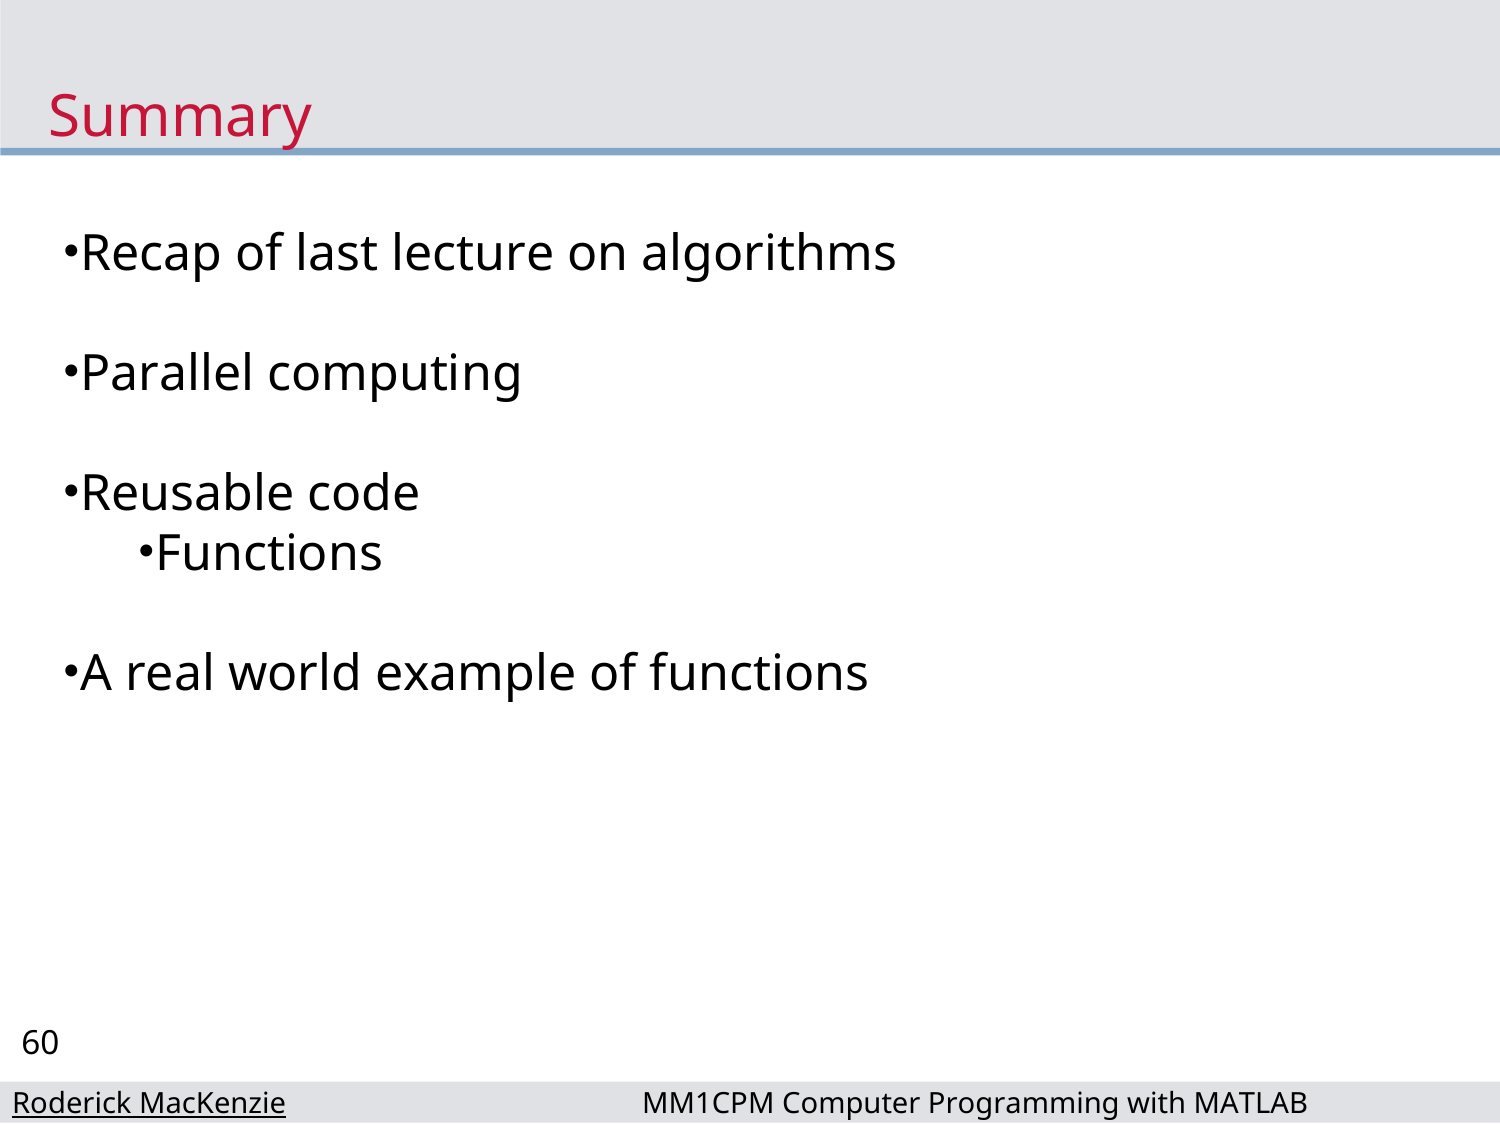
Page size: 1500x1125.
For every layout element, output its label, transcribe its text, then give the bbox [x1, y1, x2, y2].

title Summary [34, 61, 1494, 166]
text_box Recap of last lecture on algorithms Parallel computing Reusable code Functions A real world example of functions [47, 213, 1421, 708]
text_box <number> [6, 1013, 222, 1084]
